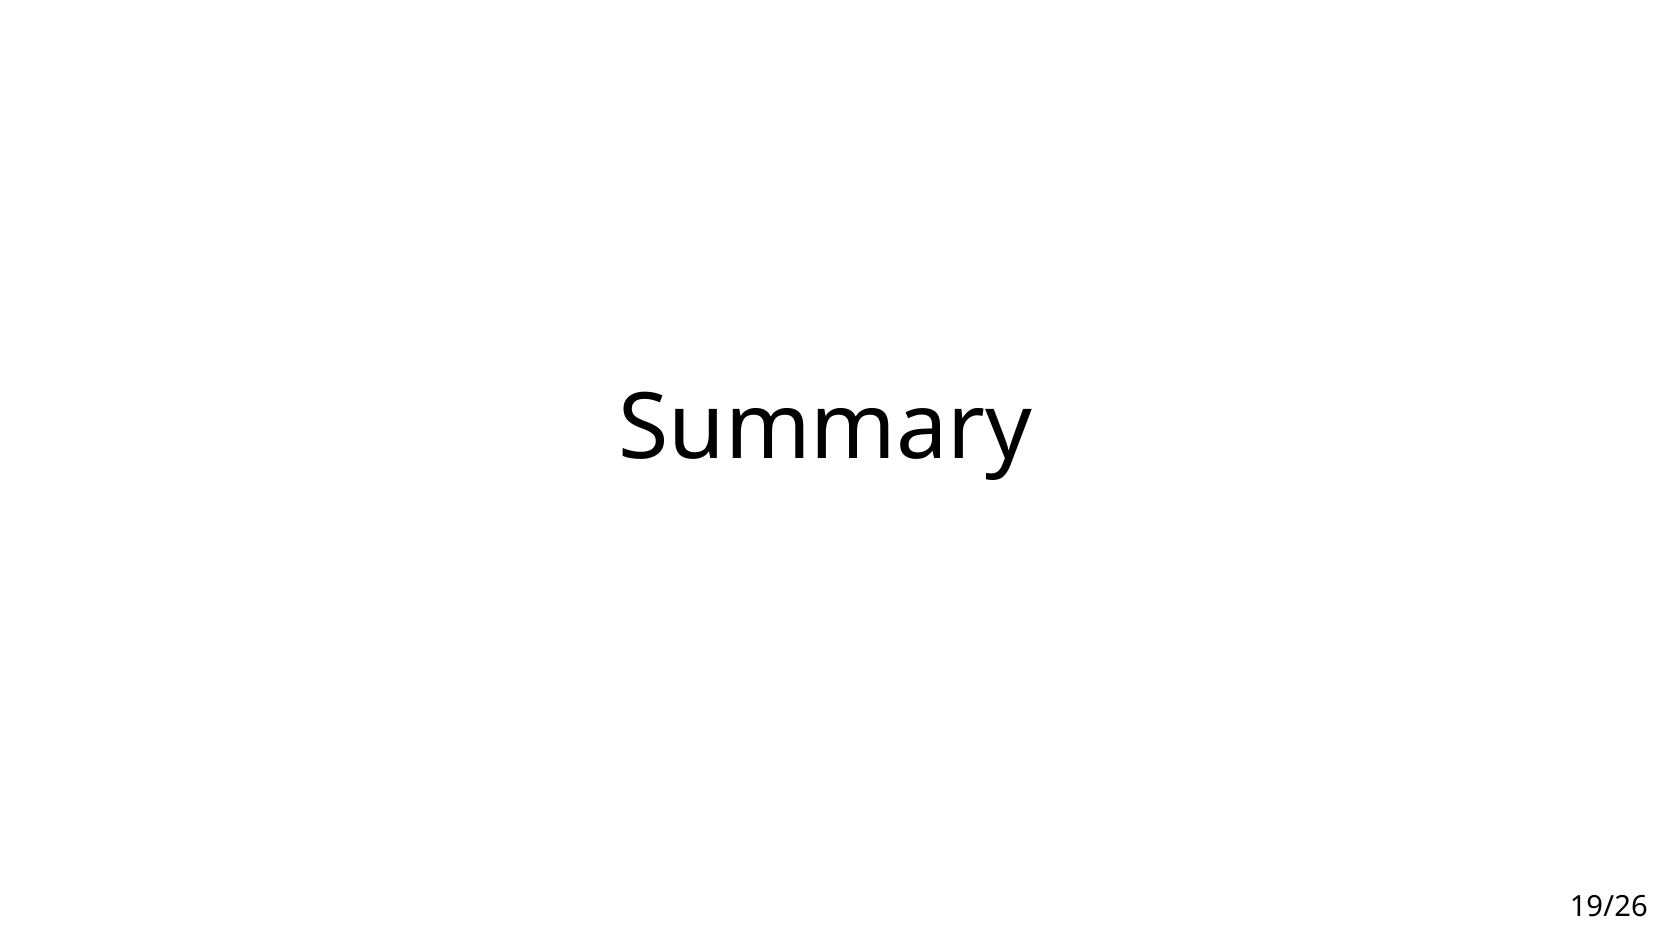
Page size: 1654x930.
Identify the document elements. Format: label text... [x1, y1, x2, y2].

title Summary [81, 344, 1570, 501]
